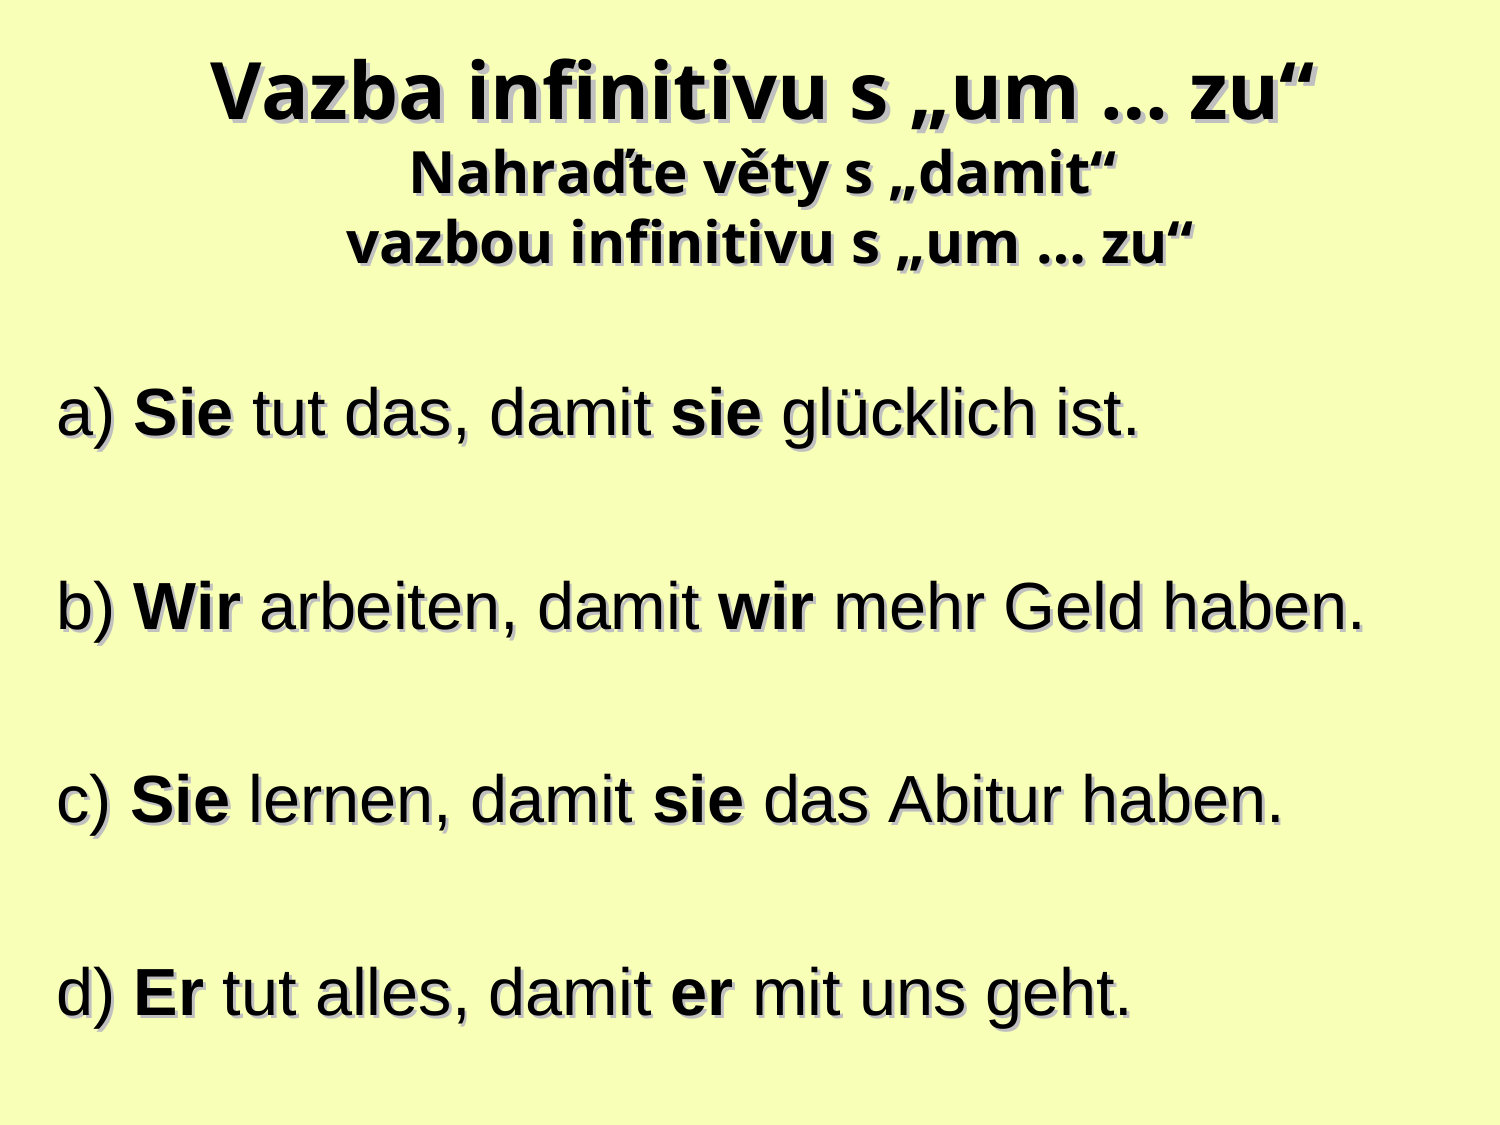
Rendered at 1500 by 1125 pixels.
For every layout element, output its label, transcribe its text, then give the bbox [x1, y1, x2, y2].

title Vazba infinitivu s „um … zu“ Nahraďte věty s „damit“ vazbou infinitivu s „um … zu“ [75, 32, 1451, 283]
list a) Sie tut das, damit sie glücklich ist. b) Wir arbeiten, damit wir mehr Geld haben. c) Sie lernen, damit sie das Abitur haben. d) Er tut alles, damit er mit uns geht. [41, 361, 1452, 1050]
